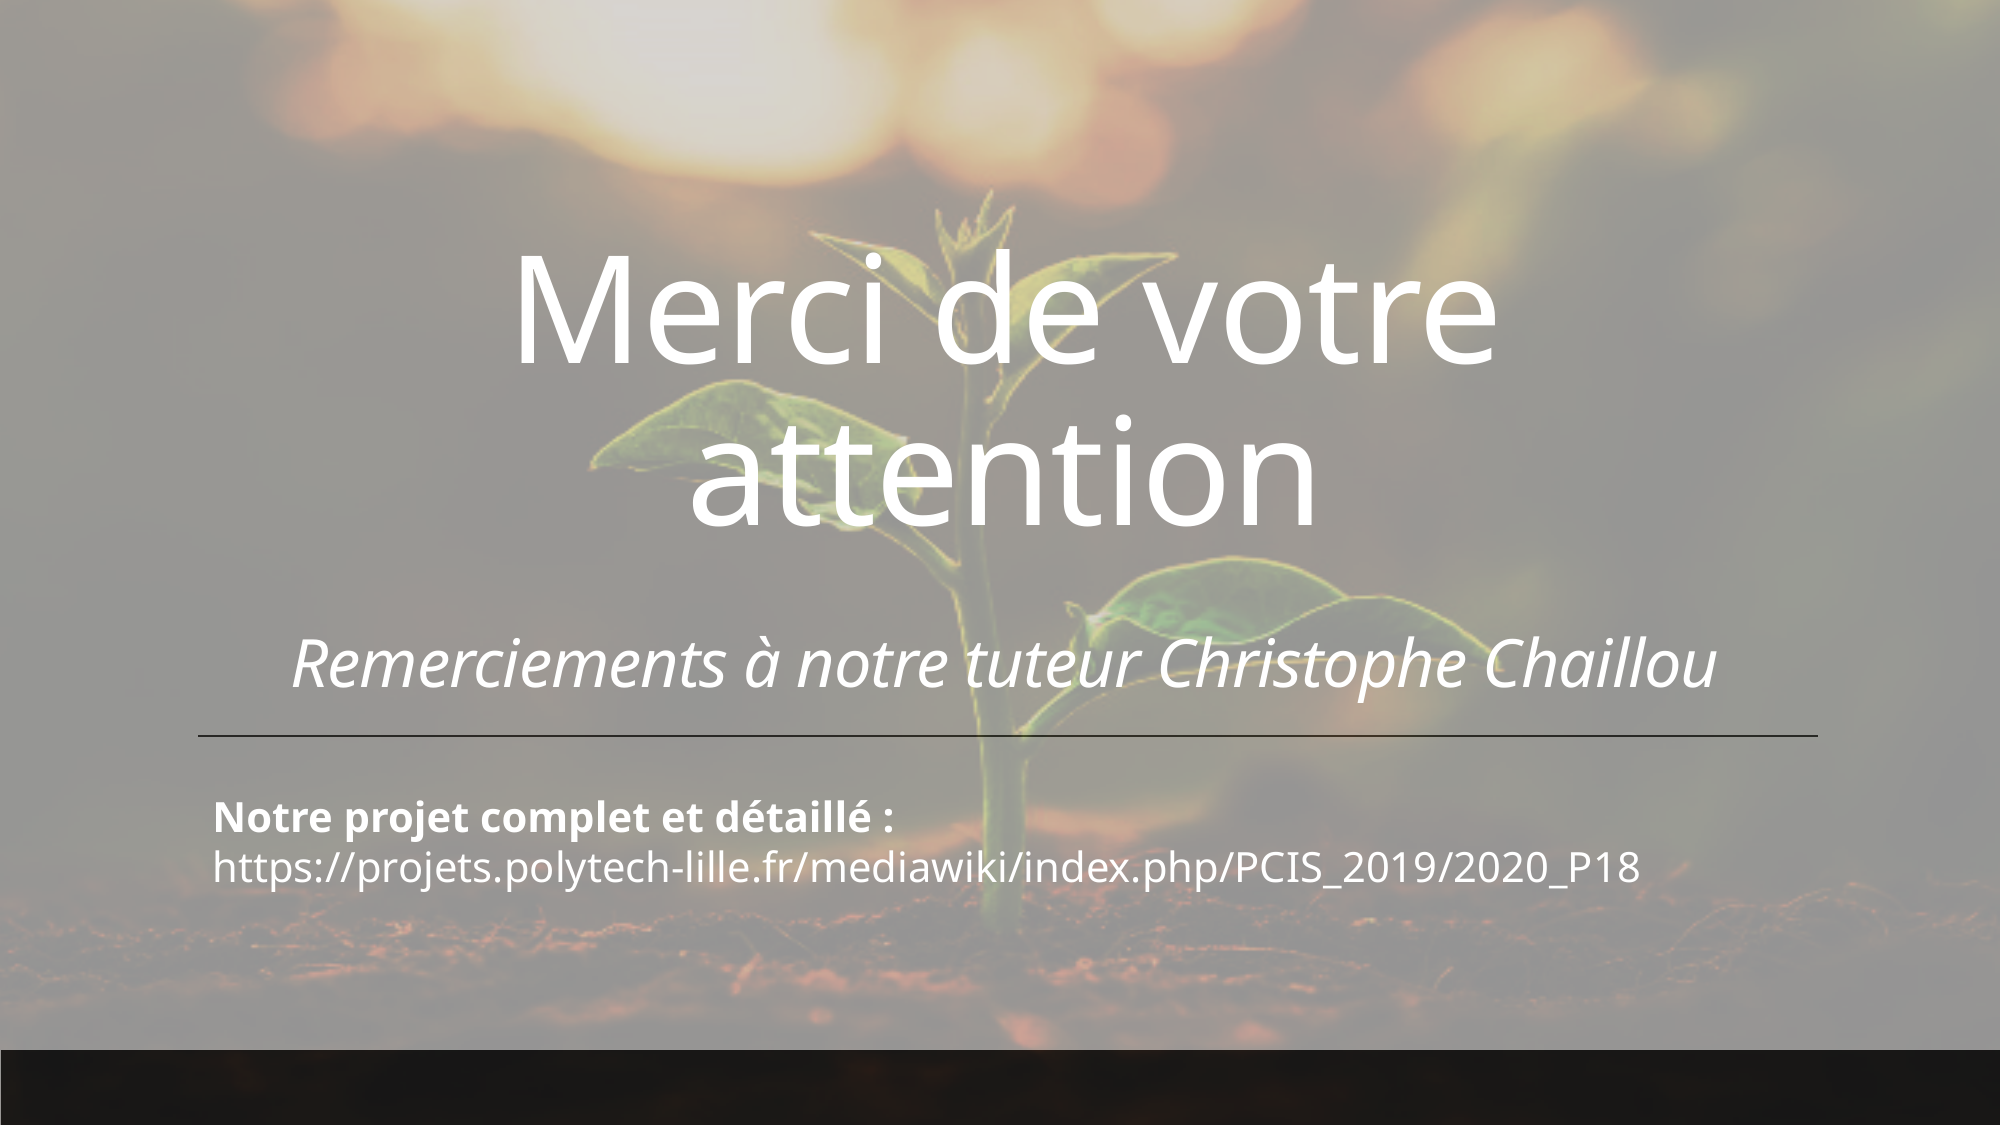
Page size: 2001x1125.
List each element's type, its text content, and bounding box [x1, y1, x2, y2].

text_box Notre projet complet et détaillé : https://projets.polytech-lille.fr/mediawiki/index.php/PCIS_2019/2020_P18 [197, 783, 1848, 900]
title Merci de votre attention Remerciements à notre tuteur Christophe Chaillou [180, 243, 1831, 624]
picture [0, 0, 2000, 1125]
